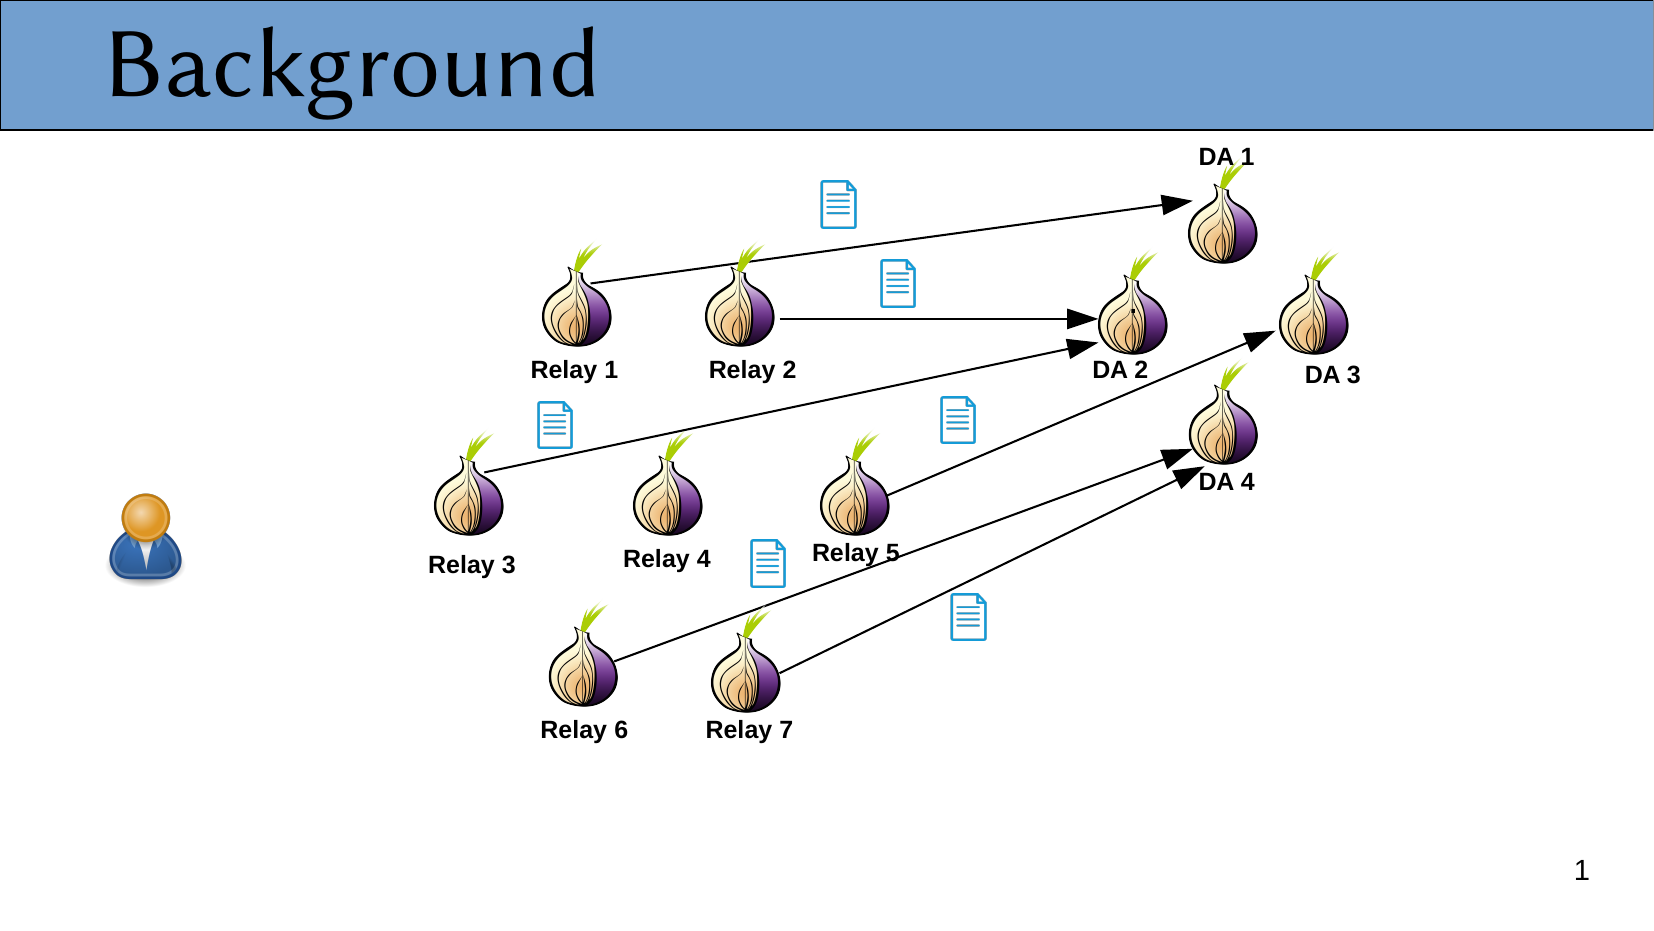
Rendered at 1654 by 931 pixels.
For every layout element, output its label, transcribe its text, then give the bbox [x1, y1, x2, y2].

picture [1077, 152, 1371, 467]
text_box [1317, 0, 1654, 130]
picture [690, 601, 803, 708]
picture [799, 424, 912, 531]
text_box Relay 7 [690, 708, 830, 773]
picture [413, 424, 526, 538]
text_box Relay 4 [608, 537, 748, 602]
text_box [0, 0, 88, 130]
picture [684, 235, 797, 349]
picture [531, 401, 579, 449]
picture [814, 180, 863, 229]
text_box DA 2 [1139, 380, 1164, 391]
picture [612, 424, 725, 537]
picture [612, 424, 703, 444]
text_box Background [88, 0, 1317, 131]
text_box Relay 1 [515, 348, 655, 413]
text_box Relay 3 [413, 543, 553, 608]
picture [521, 235, 634, 348]
picture [744, 539, 792, 588]
picture [94, 489, 197, 592]
text_box DA 3 [1290, 353, 1377, 397]
text_box DA 4 [1183, 460, 1270, 504]
text_box Relay 2 [693, 348, 833, 413]
text_box DA 1 [1183, 135, 1270, 179]
picture [934, 396, 982, 444]
picture [528, 595, 640, 708]
picture [944, 593, 993, 641]
text_box 1 [1559, 846, 1607, 895]
text_box Relay 6 [525, 708, 665, 773]
picture [874, 259, 922, 308]
text_box Relay 2 [775, 400, 833, 413]
text_box Relay 5 [797, 531, 937, 596]
text_box DA 2 [1077, 348, 1164, 391]
